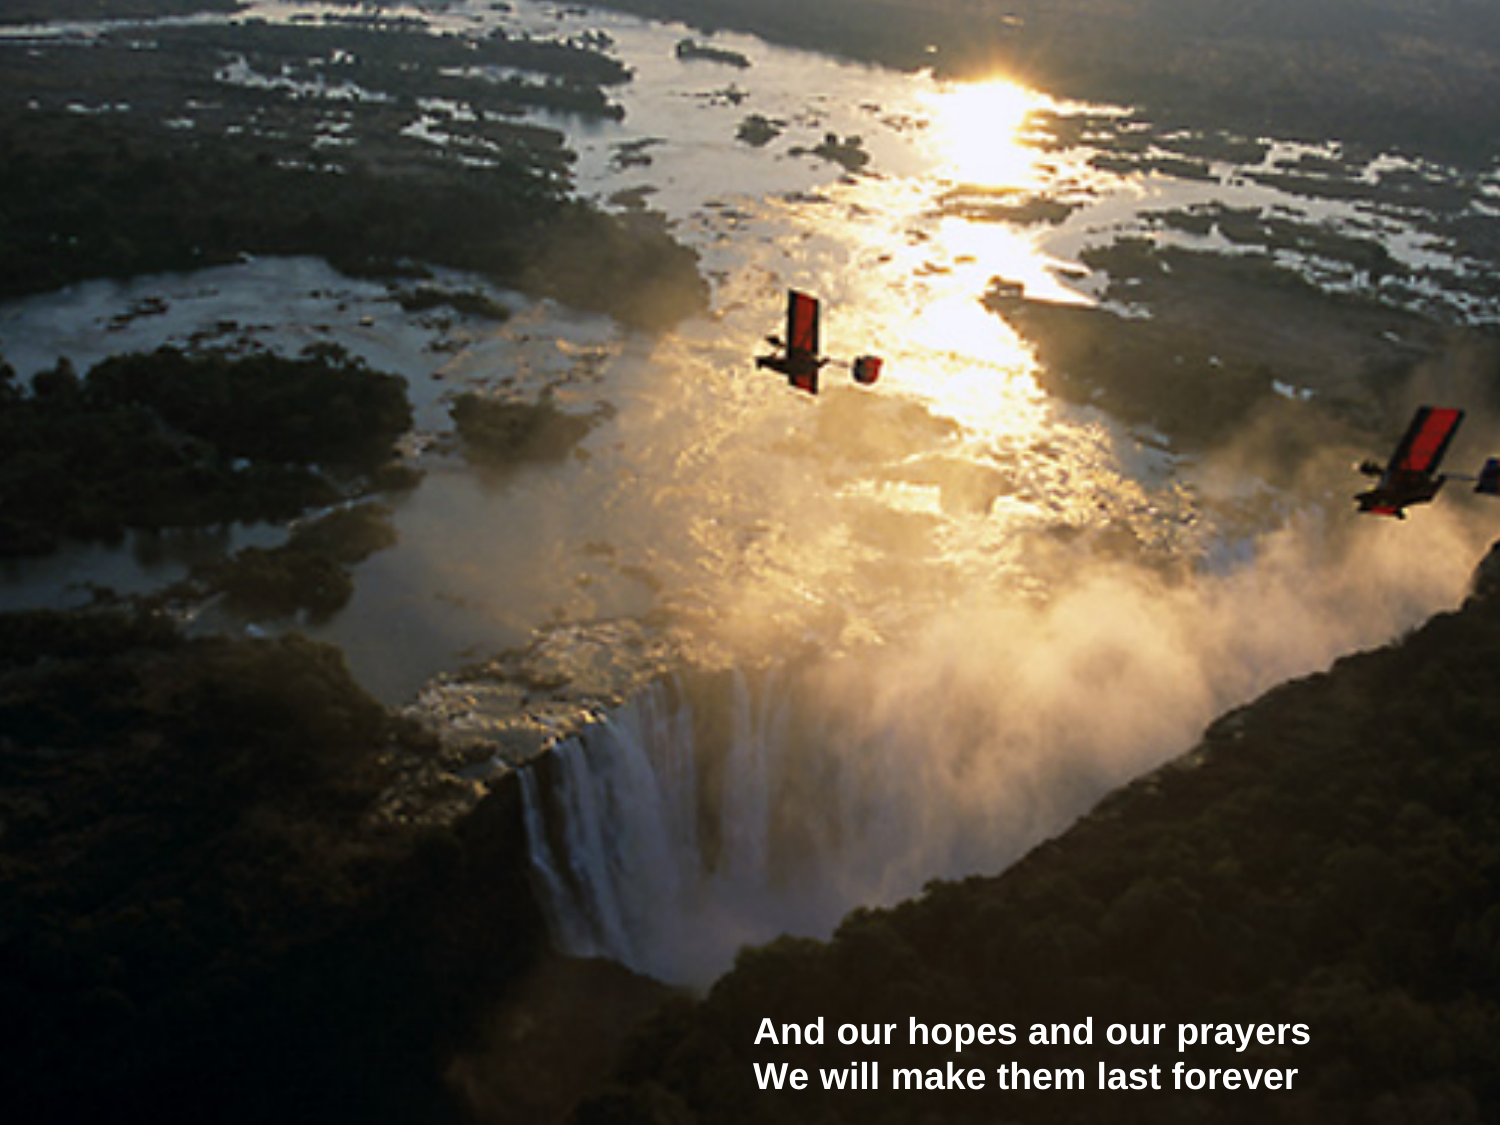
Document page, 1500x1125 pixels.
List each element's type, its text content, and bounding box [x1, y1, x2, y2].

text_box And our hopes and our prayers We will make them last forever [738, 999, 1327, 1125]
picture [0, 0, 1500, 1125]
